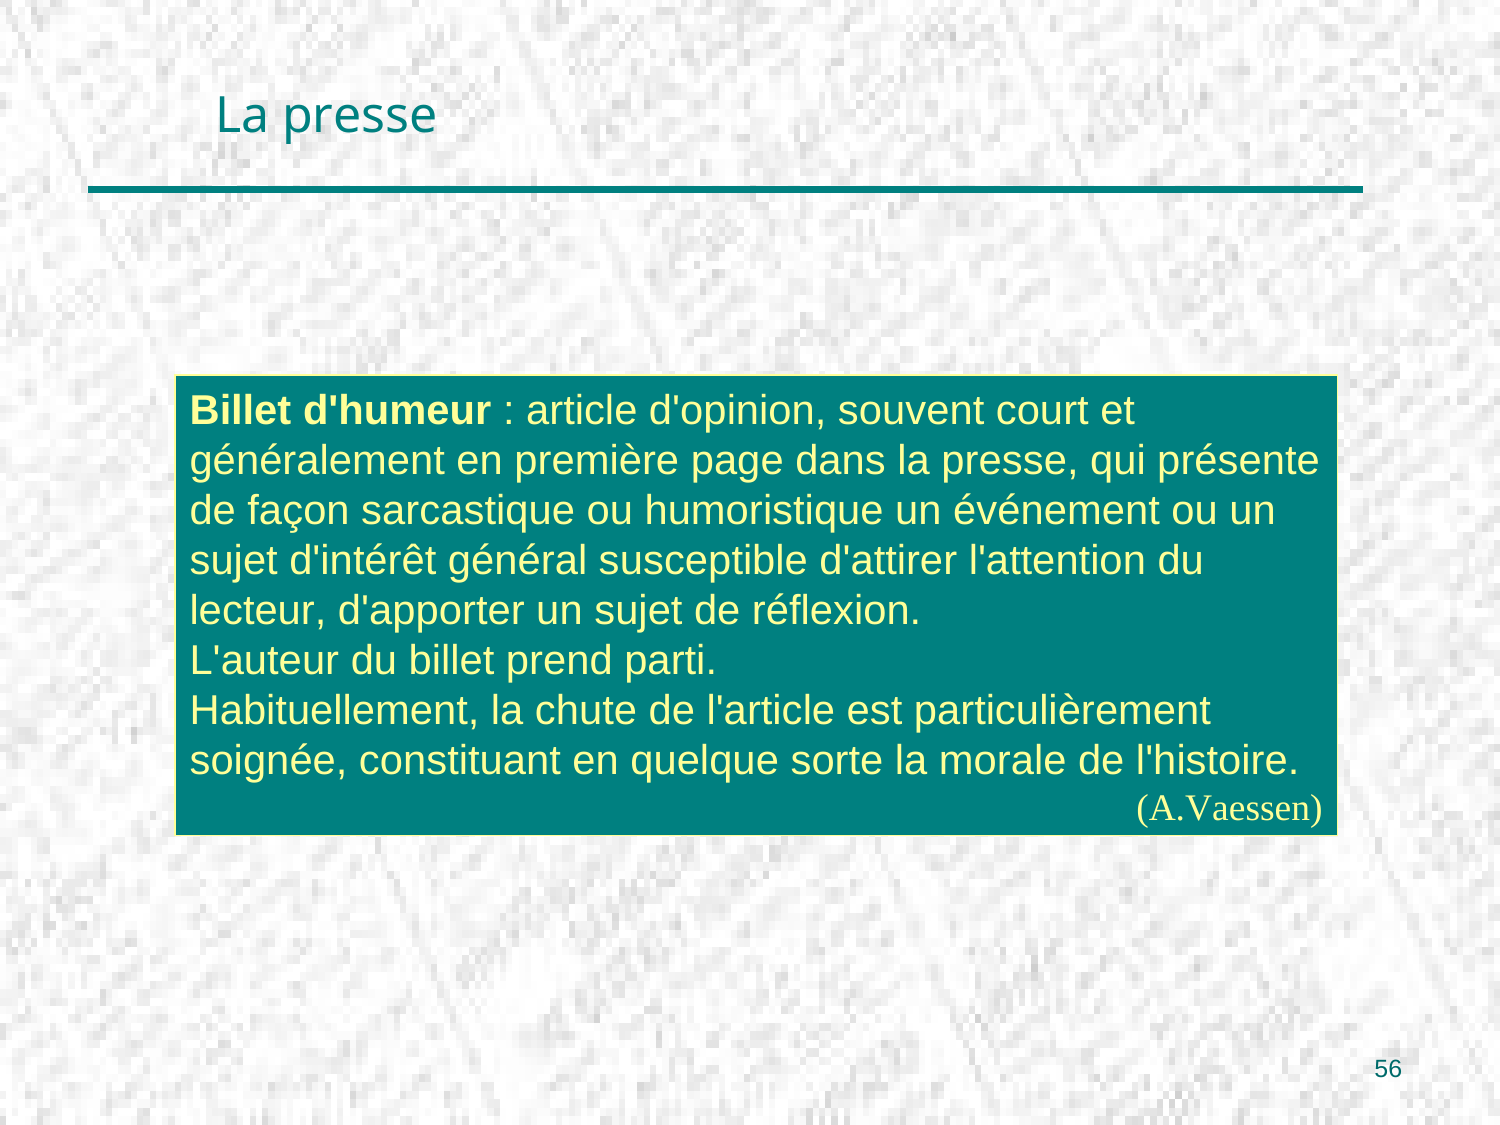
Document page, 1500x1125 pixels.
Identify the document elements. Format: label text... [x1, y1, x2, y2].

picture [0, 0, 1500, 1125]
text_box La presse [200, 74, 454, 151]
text_box Billet d'humeur : article d'opinion, souvent court et généralement en première page dans la presse, qui présente de façon sarcastique ou humoristique un événement ou un sujet d'intérêt général susceptible d'attirer l'attention du lecteur, d'apporter un sujet de réflexion. L'auteur du billet prend parti. Habituellement, la chute de l'article est particulièrement soignée, constituant en quelque sorte la morale de l'histoire. (A.Vaessen) [174, 374, 1338, 836]
